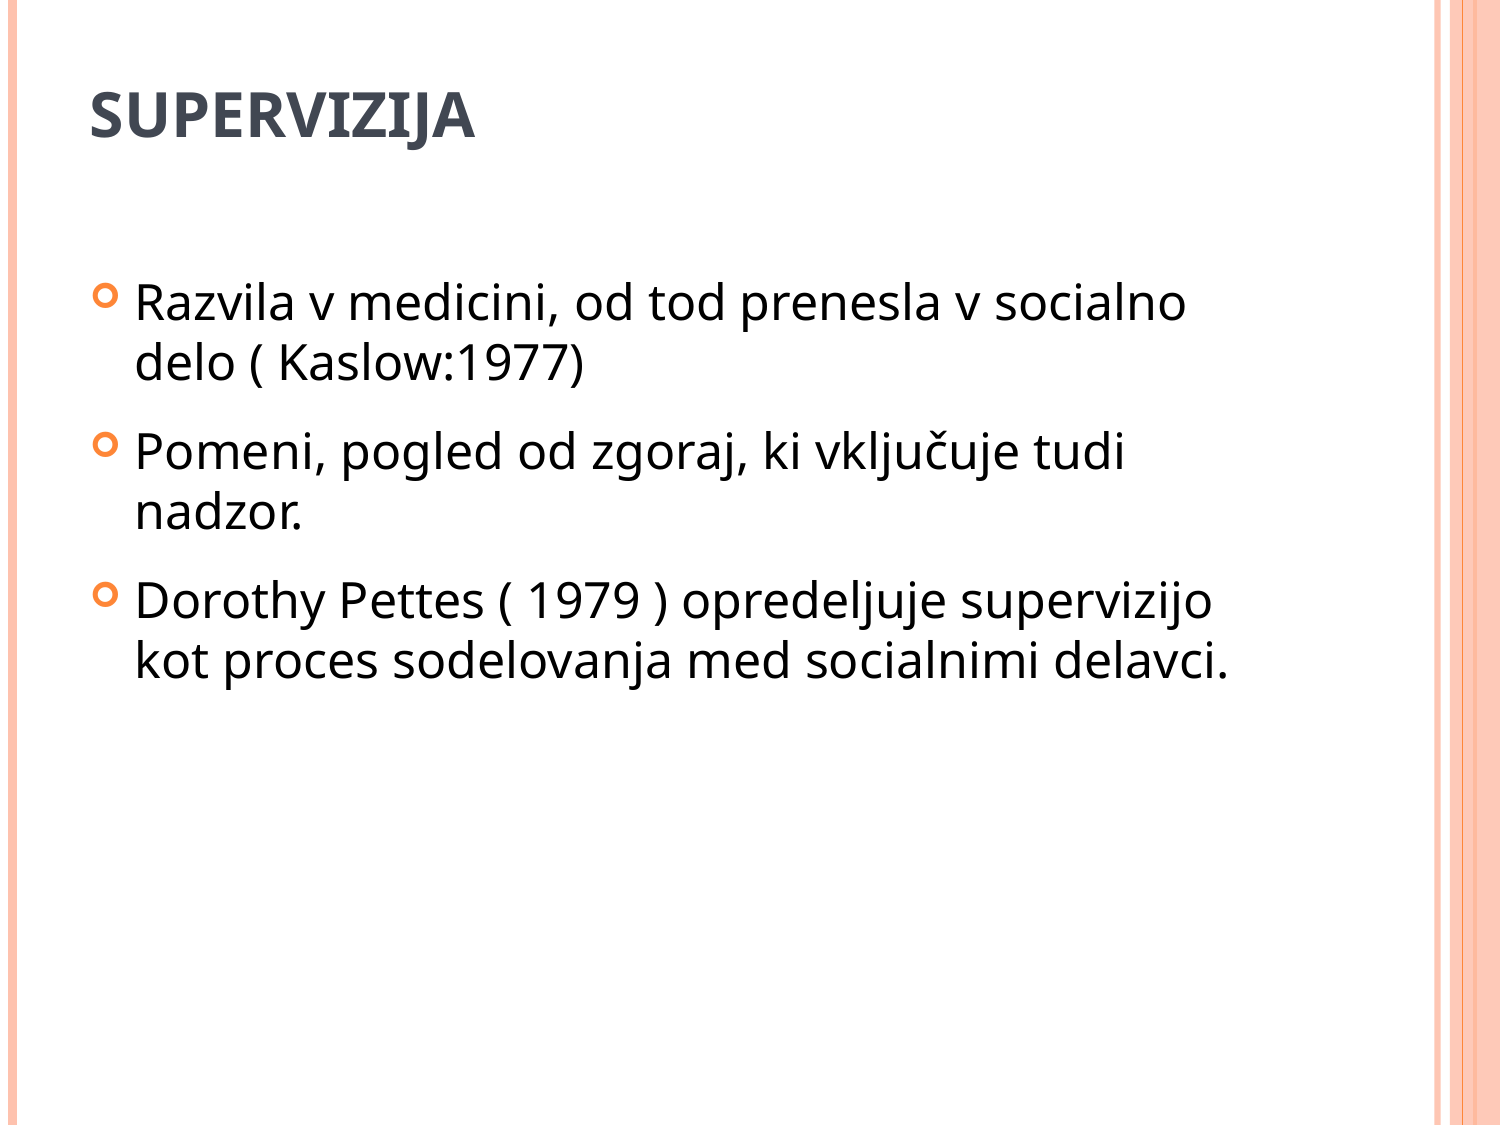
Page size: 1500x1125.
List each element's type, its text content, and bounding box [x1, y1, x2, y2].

list Razvila v medicini, od tod prenesla v socialno delo ( Kaslow:1977) Pomeni, pogled od zgoraj, ki vključuje tudi nadzor. Dorothy Pettes ( 1979 ) opredeljuje supervizijo kot proces sodelovanja med socialnimi delavci. [75, 262, 1300, 1062]
title SUPERVIZIJA [75, 45, 1300, 233]
